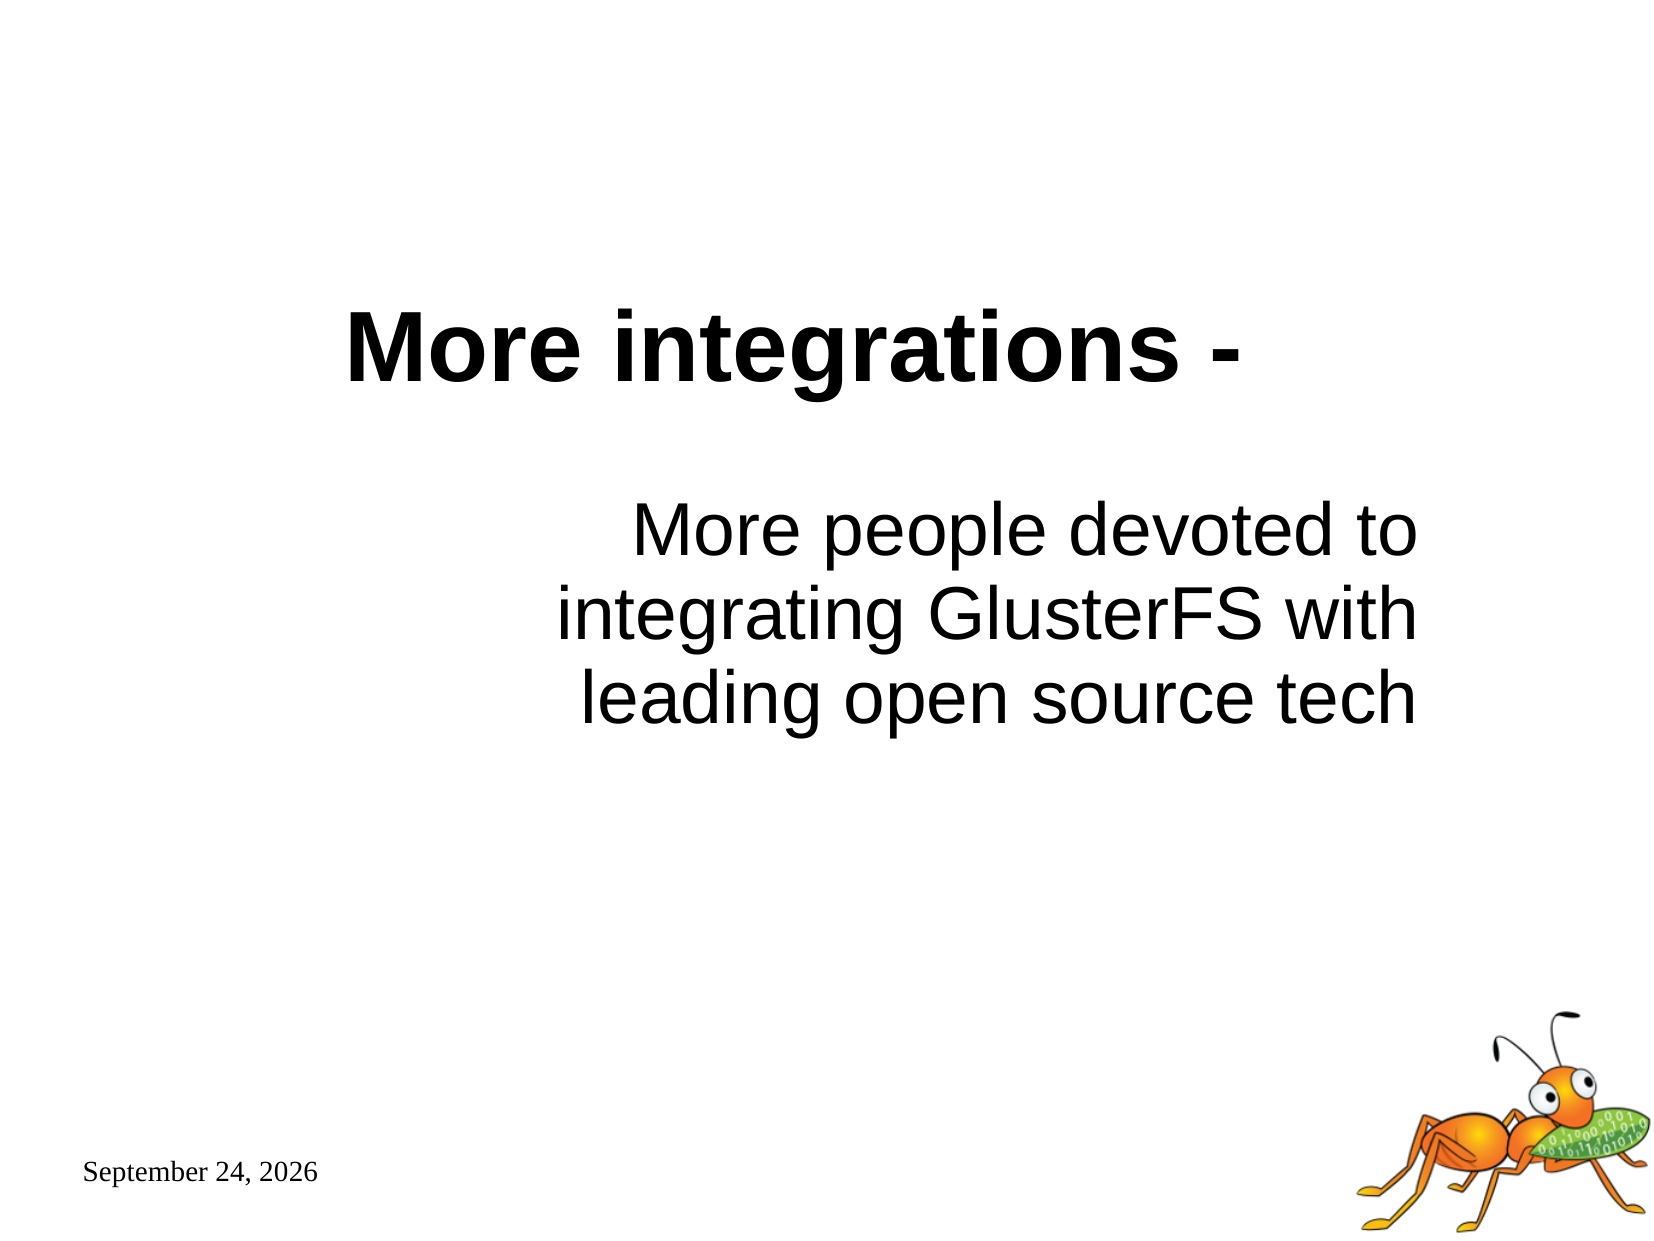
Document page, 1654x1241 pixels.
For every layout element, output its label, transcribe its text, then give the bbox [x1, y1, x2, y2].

text_box More integrations - More people devoted to integrating GlusterFS with leading open source tech [330, 284, 1435, 747]
picture [1353, 1009, 1654, 1235]
